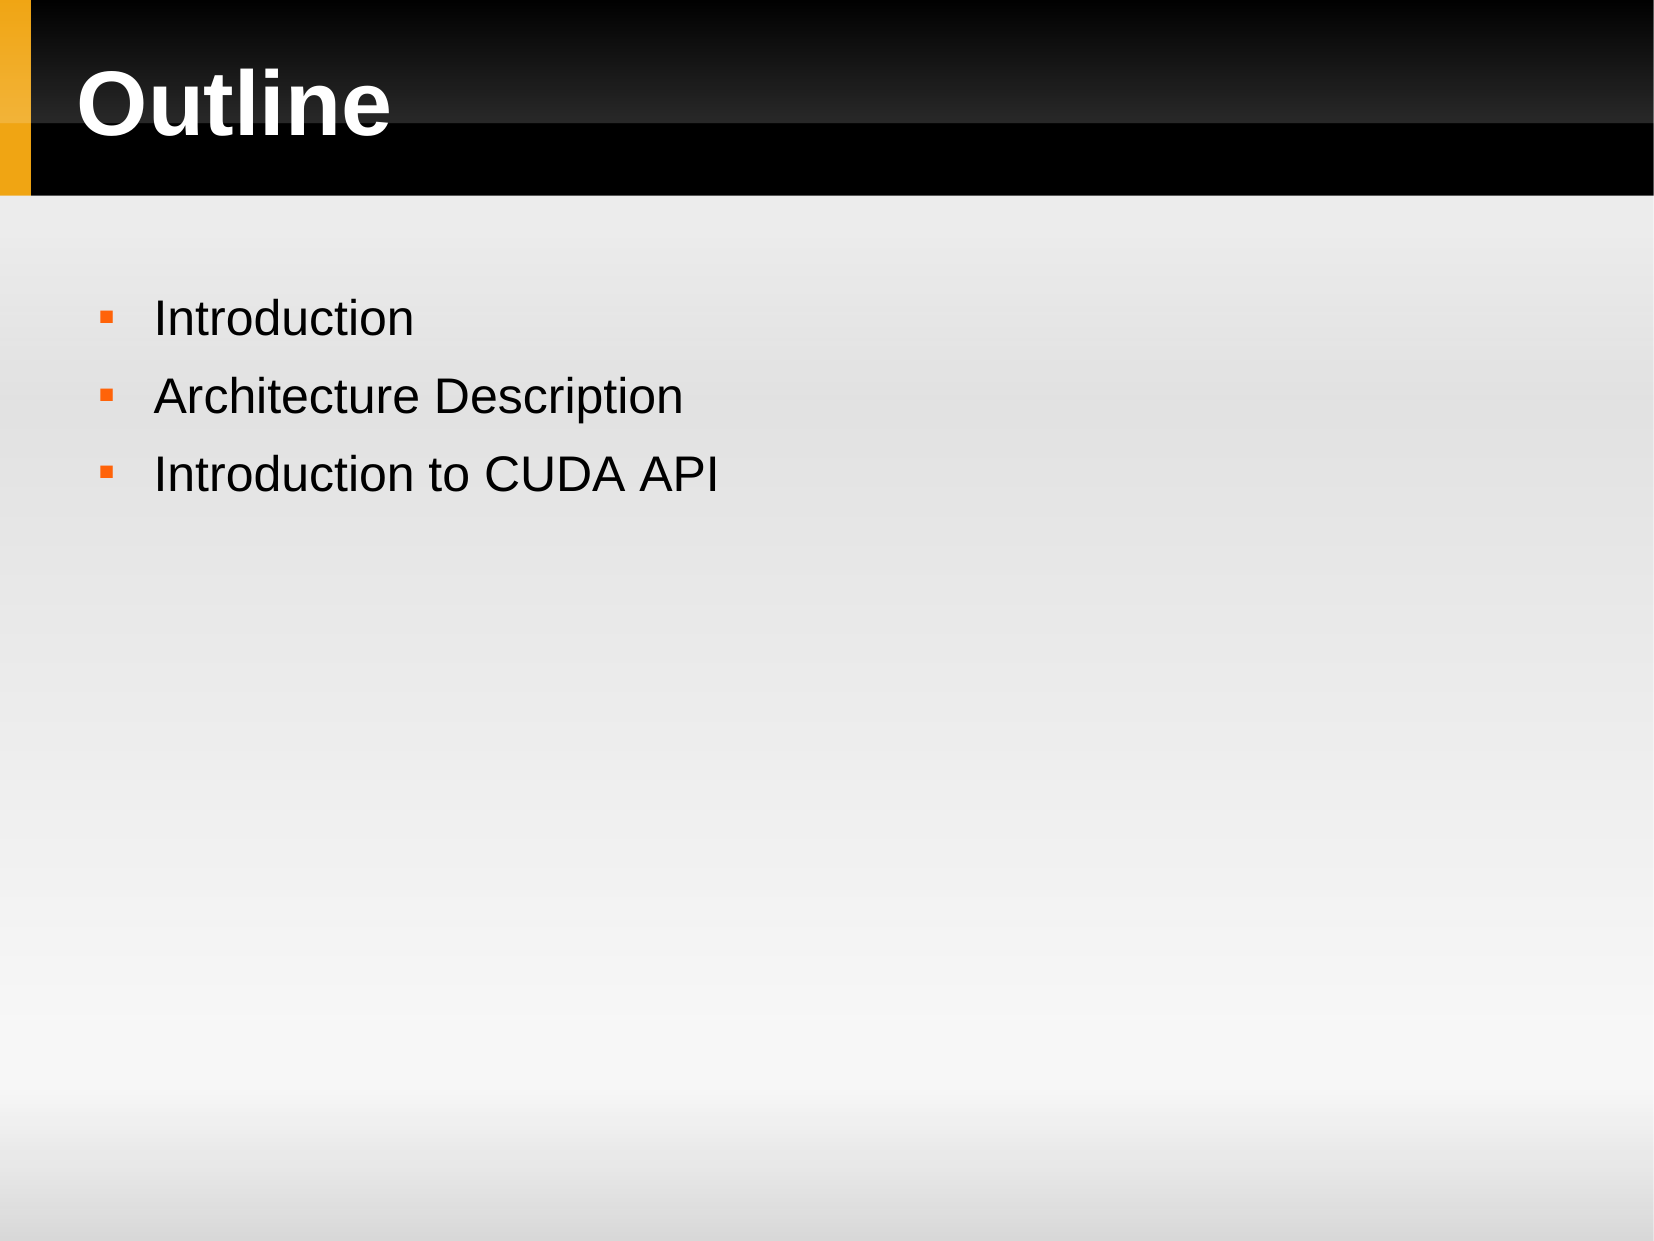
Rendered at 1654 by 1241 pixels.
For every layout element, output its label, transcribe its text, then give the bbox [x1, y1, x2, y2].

title Outline [76, 7, 1565, 200]
list Introduction Architecture Description Introduction to CUDA API [82, 290, 1571, 1094]
picture [0, 0, 1654, 1241]
